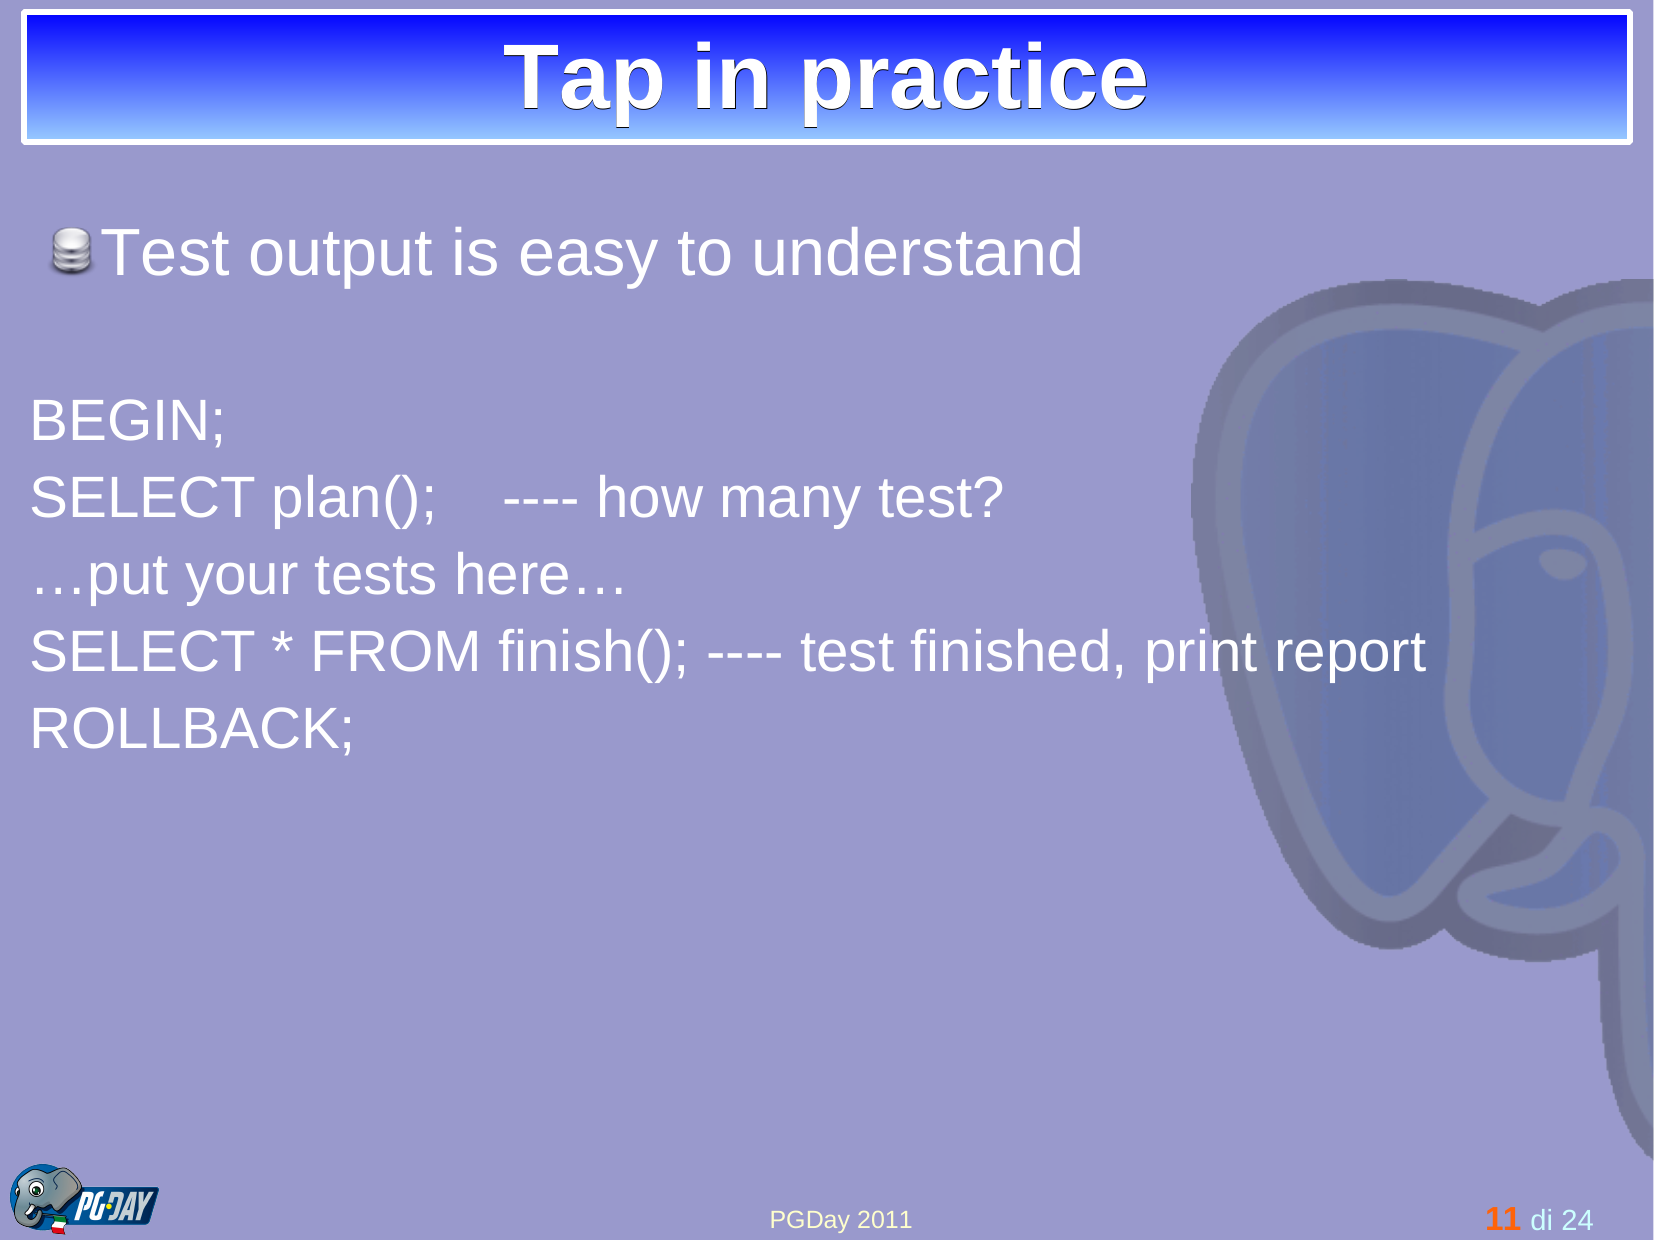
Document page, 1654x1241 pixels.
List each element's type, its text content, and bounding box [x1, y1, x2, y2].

picture [1191, 279, 1654, 1182]
list Test output is easy to understand BEGIN; SELECT plan(); ---- how many test? …put your tests here… SELECT * FROM finish(); ---- test finished, print report ROLLBACK; [29, 215, 1625, 1137]
picture [9, 1163, 160, 1236]
title Tap in practice [23, 19, 1630, 135]
